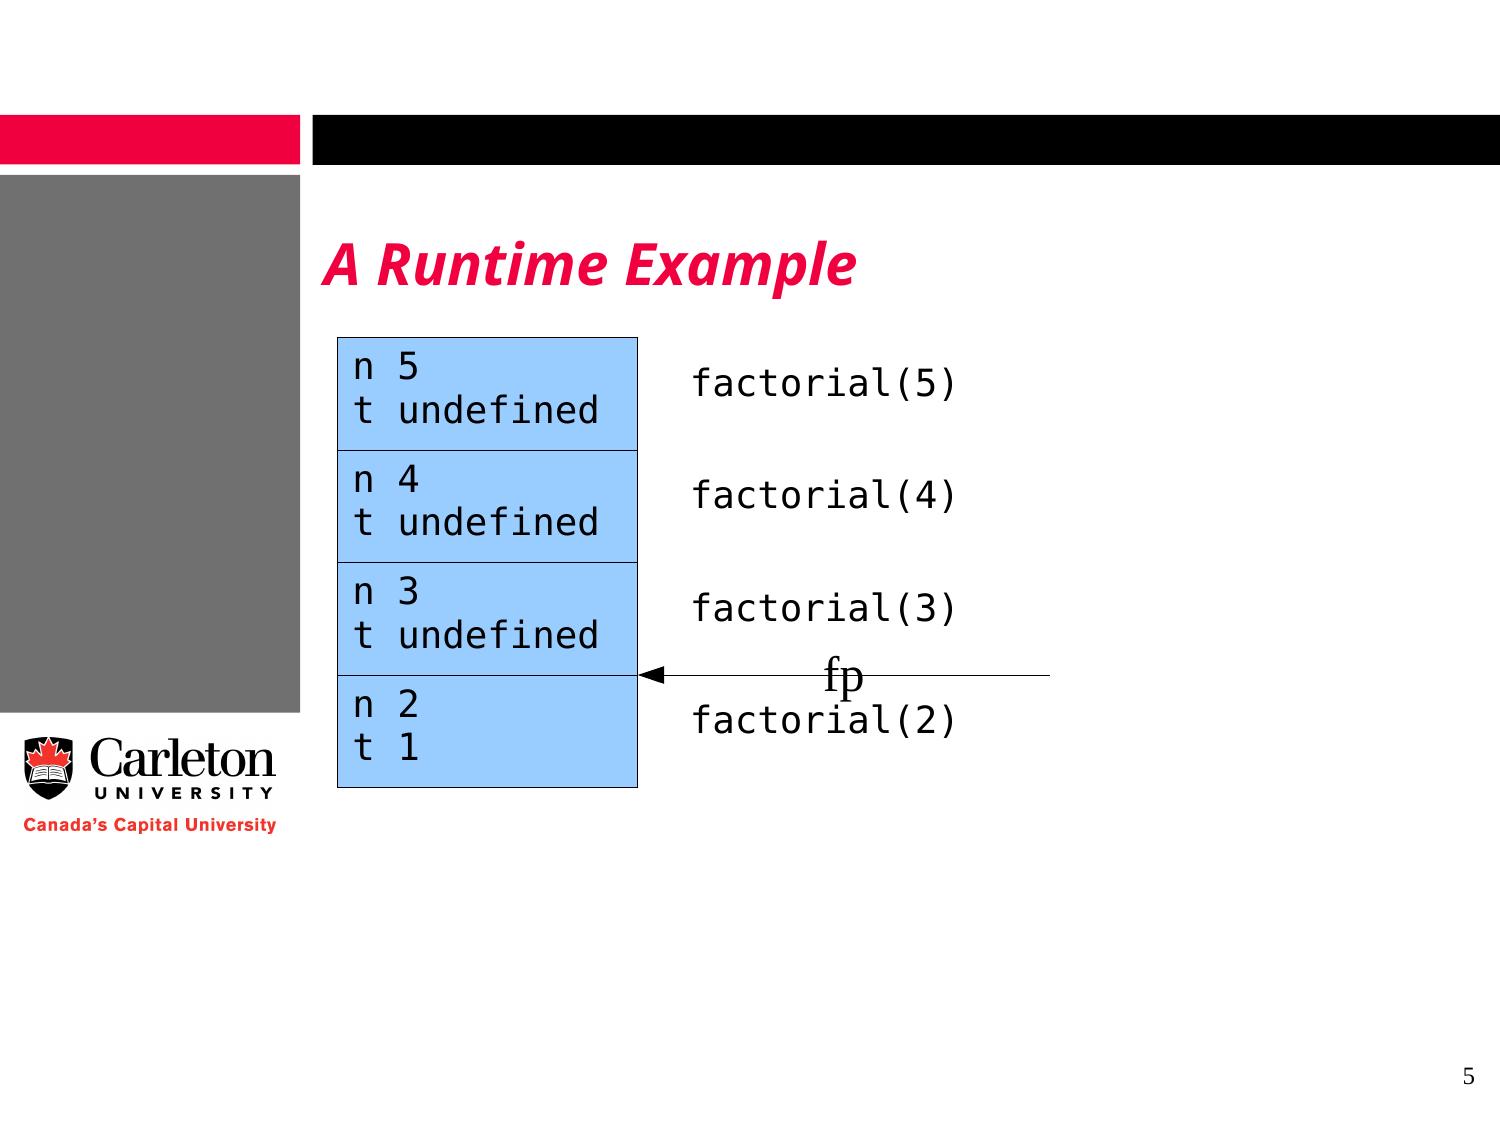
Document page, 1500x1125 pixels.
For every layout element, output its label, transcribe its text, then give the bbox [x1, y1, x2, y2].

text_box n 5 t undefined [337, 337, 638, 450]
text_box factorial(3) [675, 579, 976, 638]
title A Runtime Example [324, 194, 1450, 331]
text_box factorial(2) [675, 691, 976, 751]
picture [24, 737, 276, 834]
text_box n 4 t undefined [337, 450, 638, 562]
text_box factorial(5) [675, 354, 976, 413]
text_box n 2 t 1 [337, 675, 638, 788]
text_box n 3 t undefined [337, 562, 638, 675]
text_box factorial(4) [675, 466, 976, 526]
